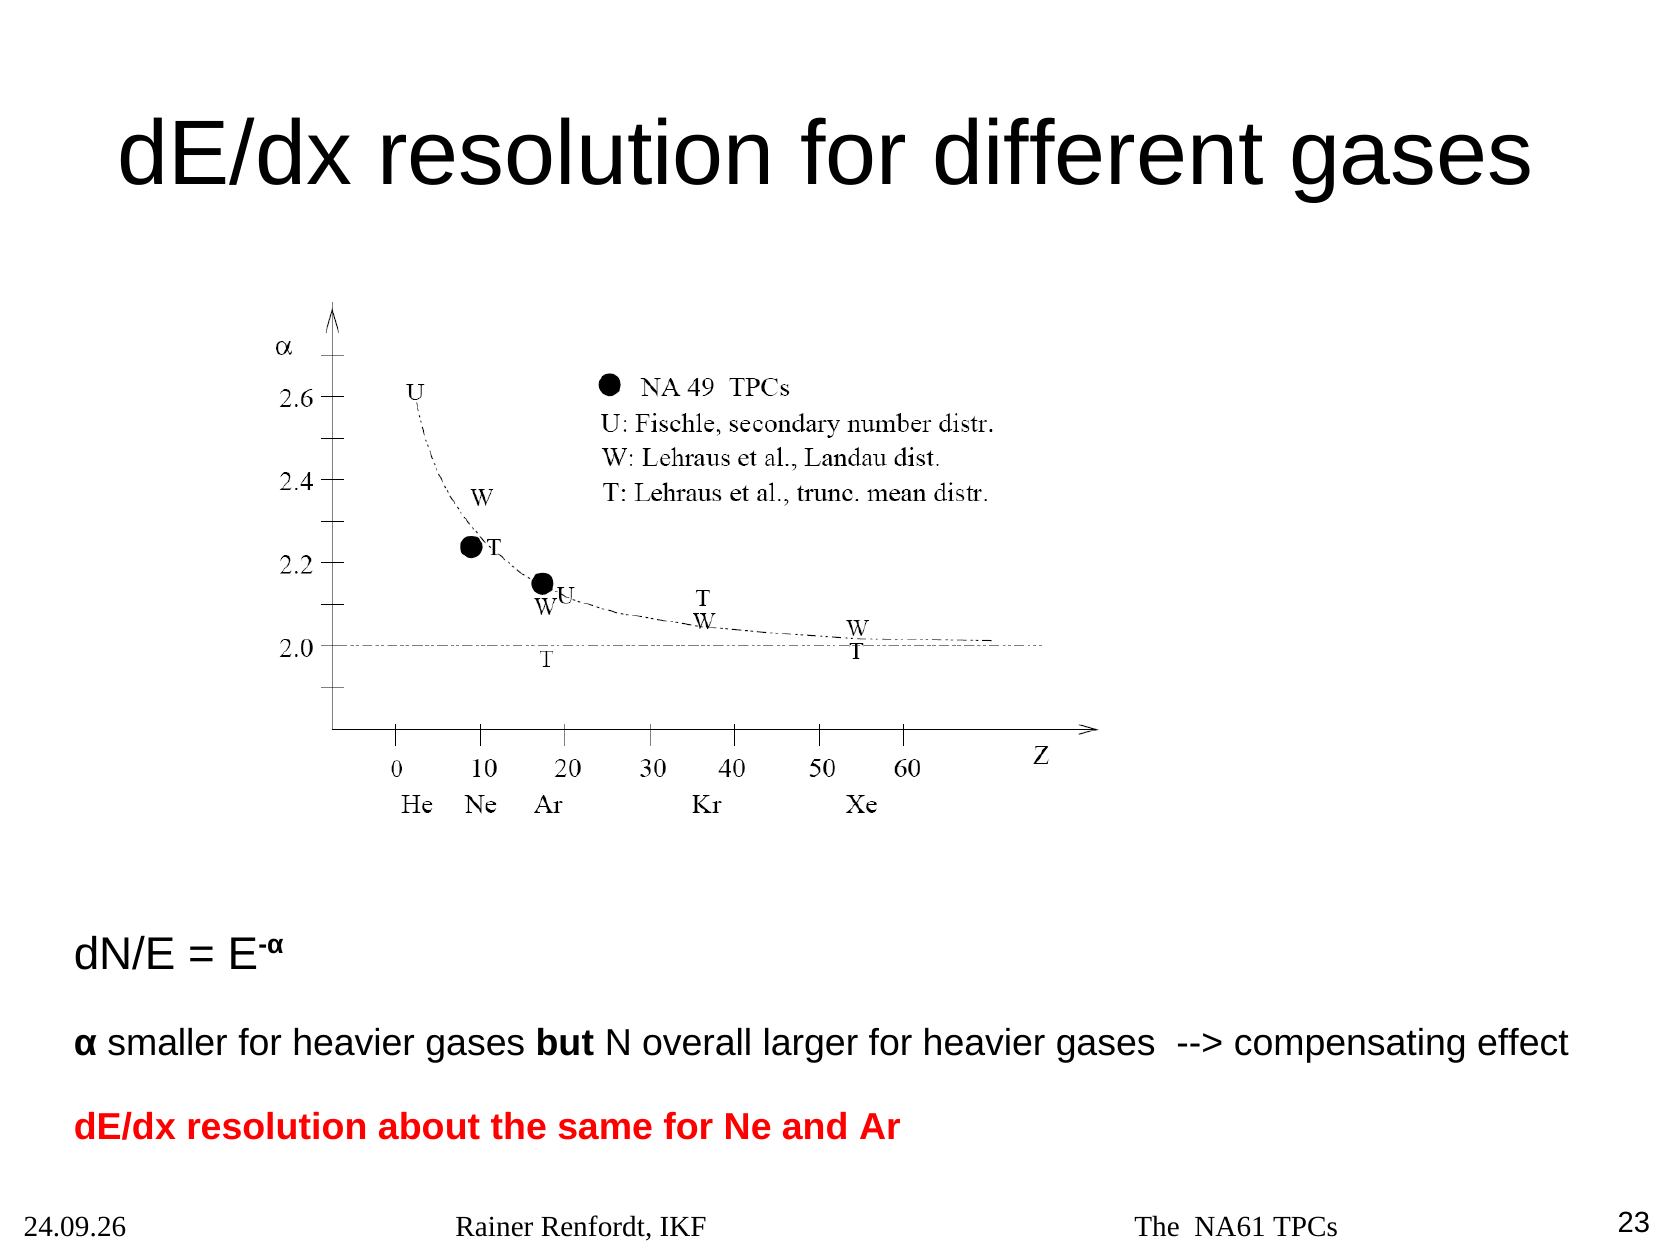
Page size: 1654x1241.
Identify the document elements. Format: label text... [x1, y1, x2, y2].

text_box dN/E = E-α α smaller for heavier gases but N overall larger for heavier gases --> compensating effect dE/dx resolution about the same for Ne and Ar [59, 920, 1585, 1163]
title dE/dx resolution for different gases [82, 49, 1571, 257]
picture [265, 295, 1109, 821]
